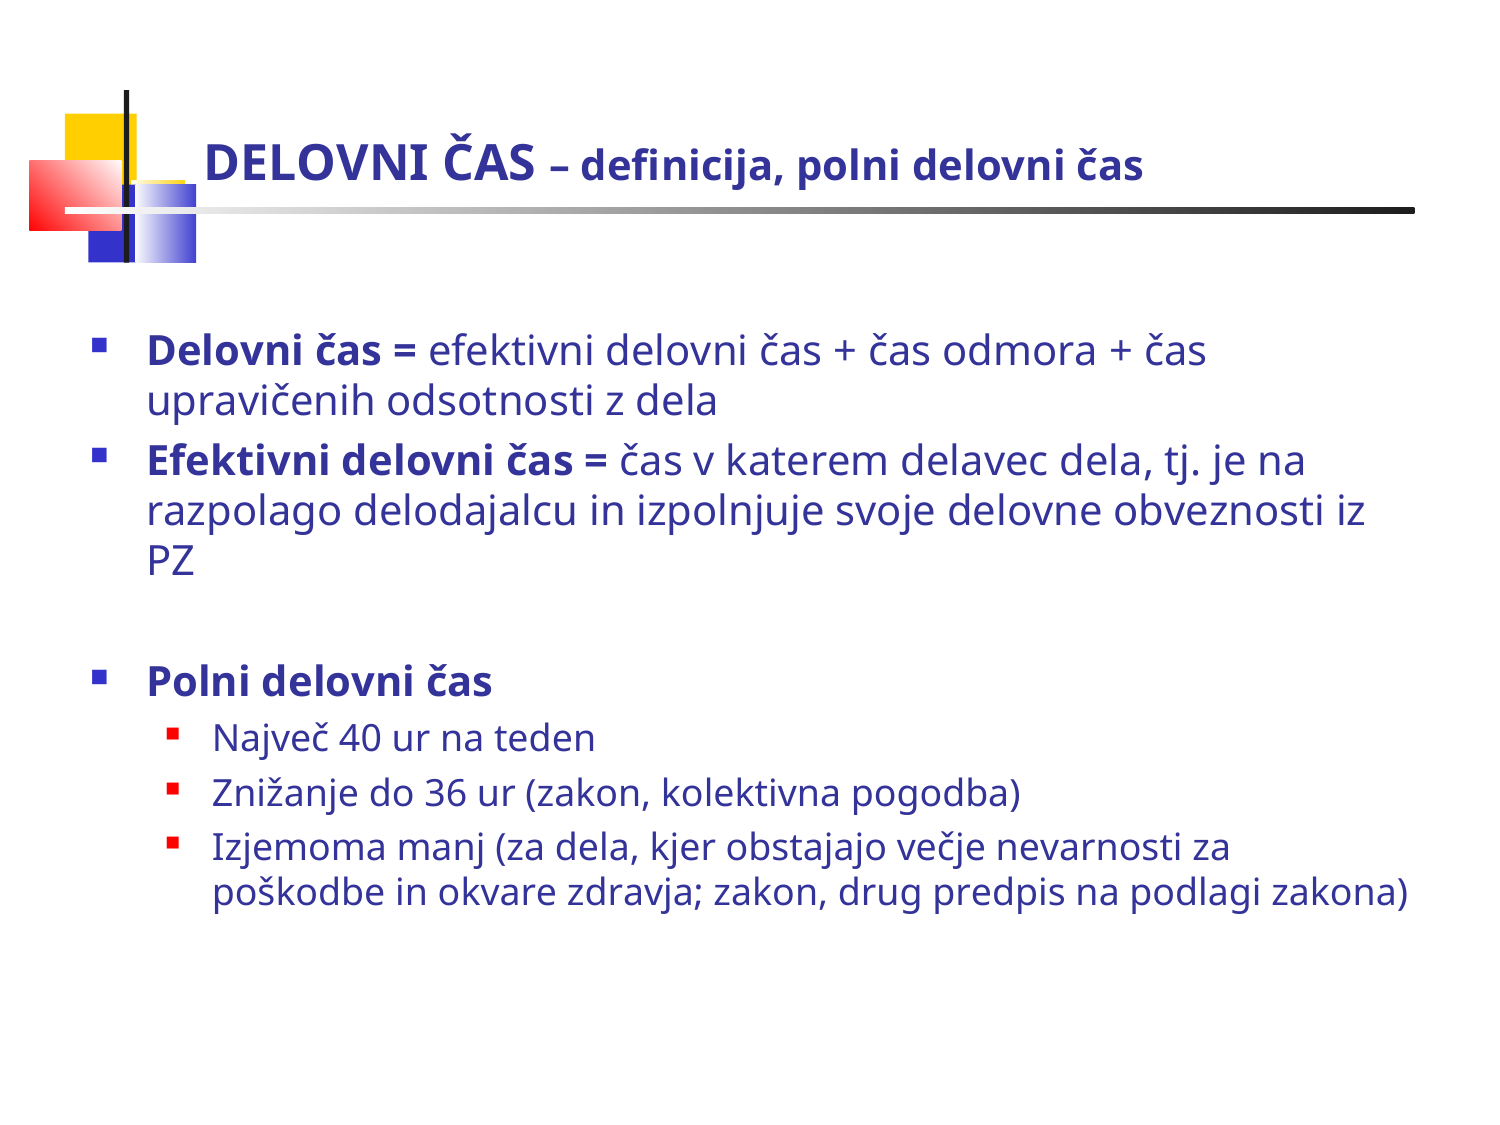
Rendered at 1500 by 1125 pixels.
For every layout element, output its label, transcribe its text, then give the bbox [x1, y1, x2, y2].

title DELOVNI ČAS – definicija, polni delovni čas [188, 35, 1468, 199]
list Delovni čas = efektivni delovni čas + čas odmora + čas upravičenih odsotnosti z dela Efektivni delovni čas = čas v katerem delavec dela, tj. je na razpolago delodajalcu in izpolnjuje svoje delovne obveznosti iz PZ Polni delovni čas Največ 40 ur na teden Znižanje do 36 ur (zakon, kolektivna pogodba) Izjemoma manj (za dela, kjer obstajajo večje nevarnosti za poškodbe in okvare zdravja; zakon, drug predpis na podlagi zakona) [75, 255, 1426, 1005]
